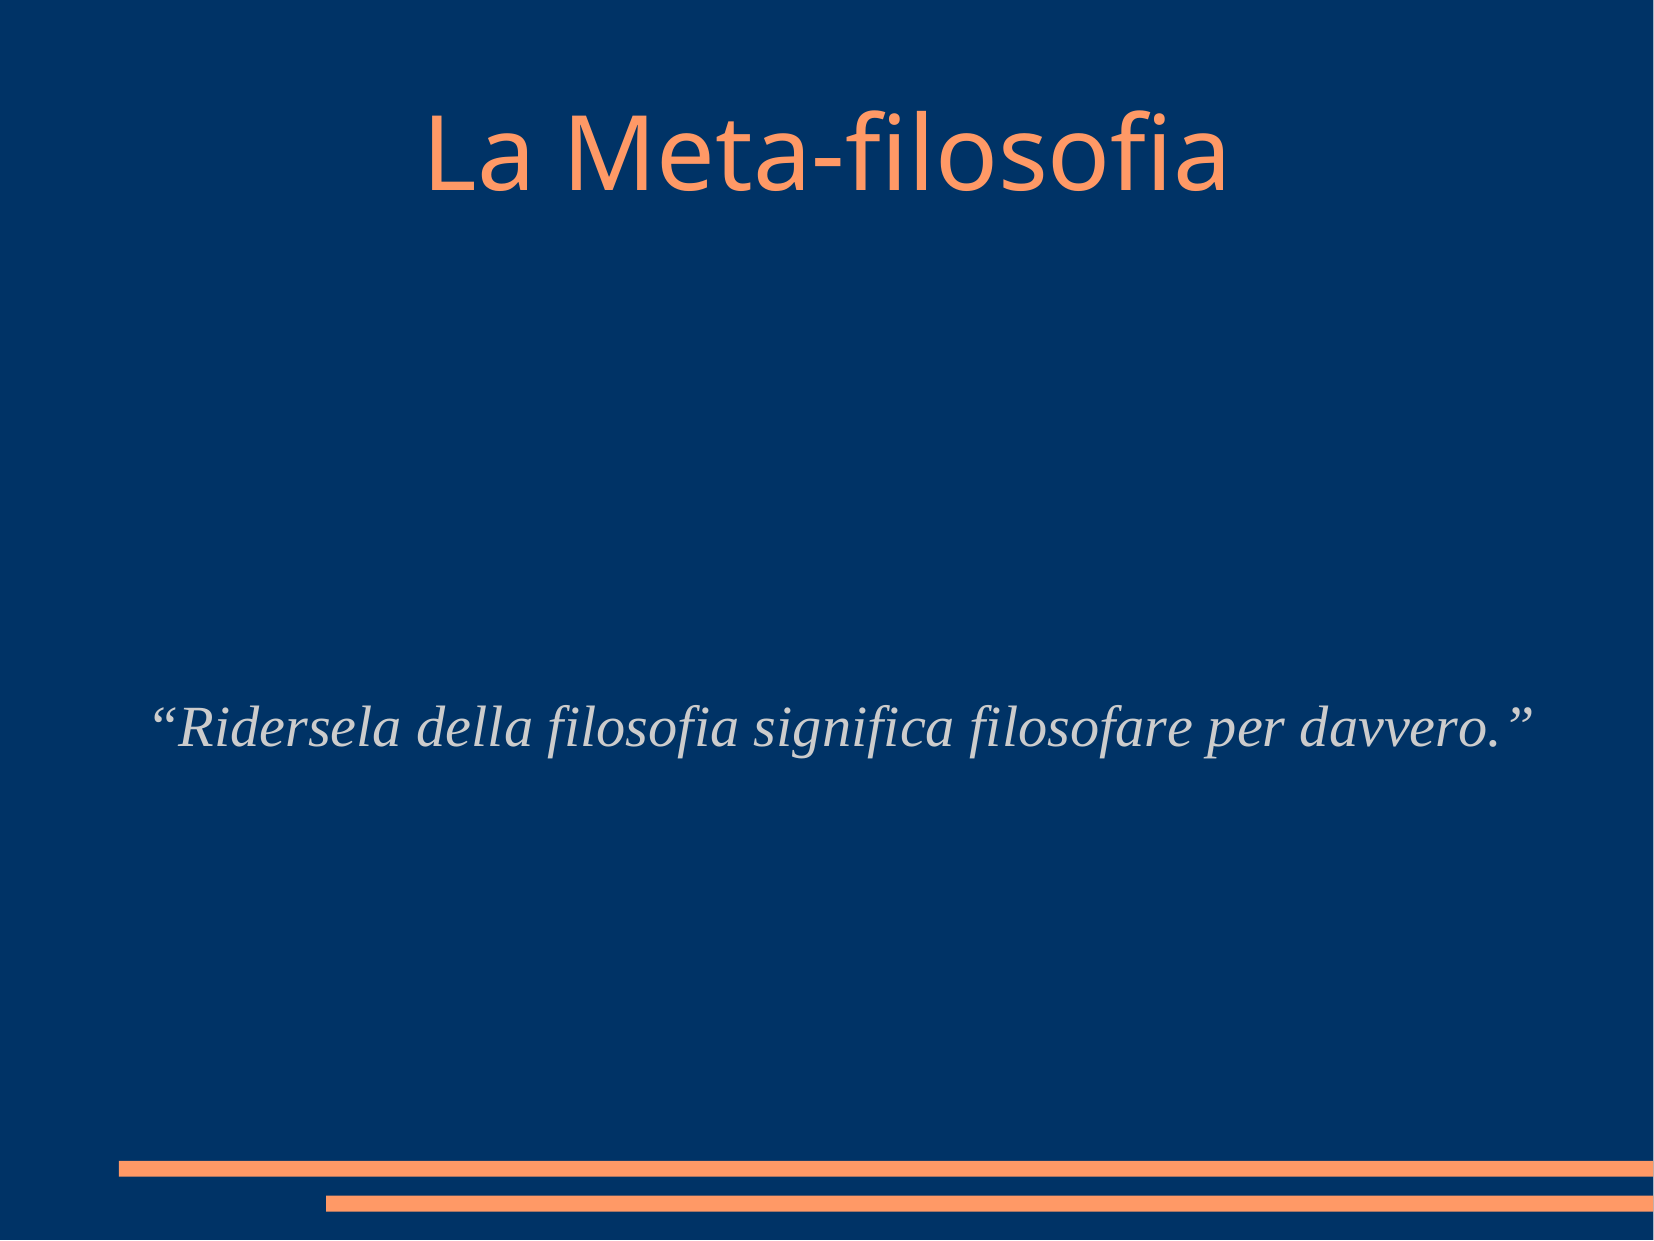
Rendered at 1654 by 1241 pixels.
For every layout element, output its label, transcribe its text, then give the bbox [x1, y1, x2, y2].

title La Meta-filosofia [121, 53, 1534, 246]
subtitle “Ridersela della filosofia significa filosofare per davvero.” [121, 329, 1561, 1125]
